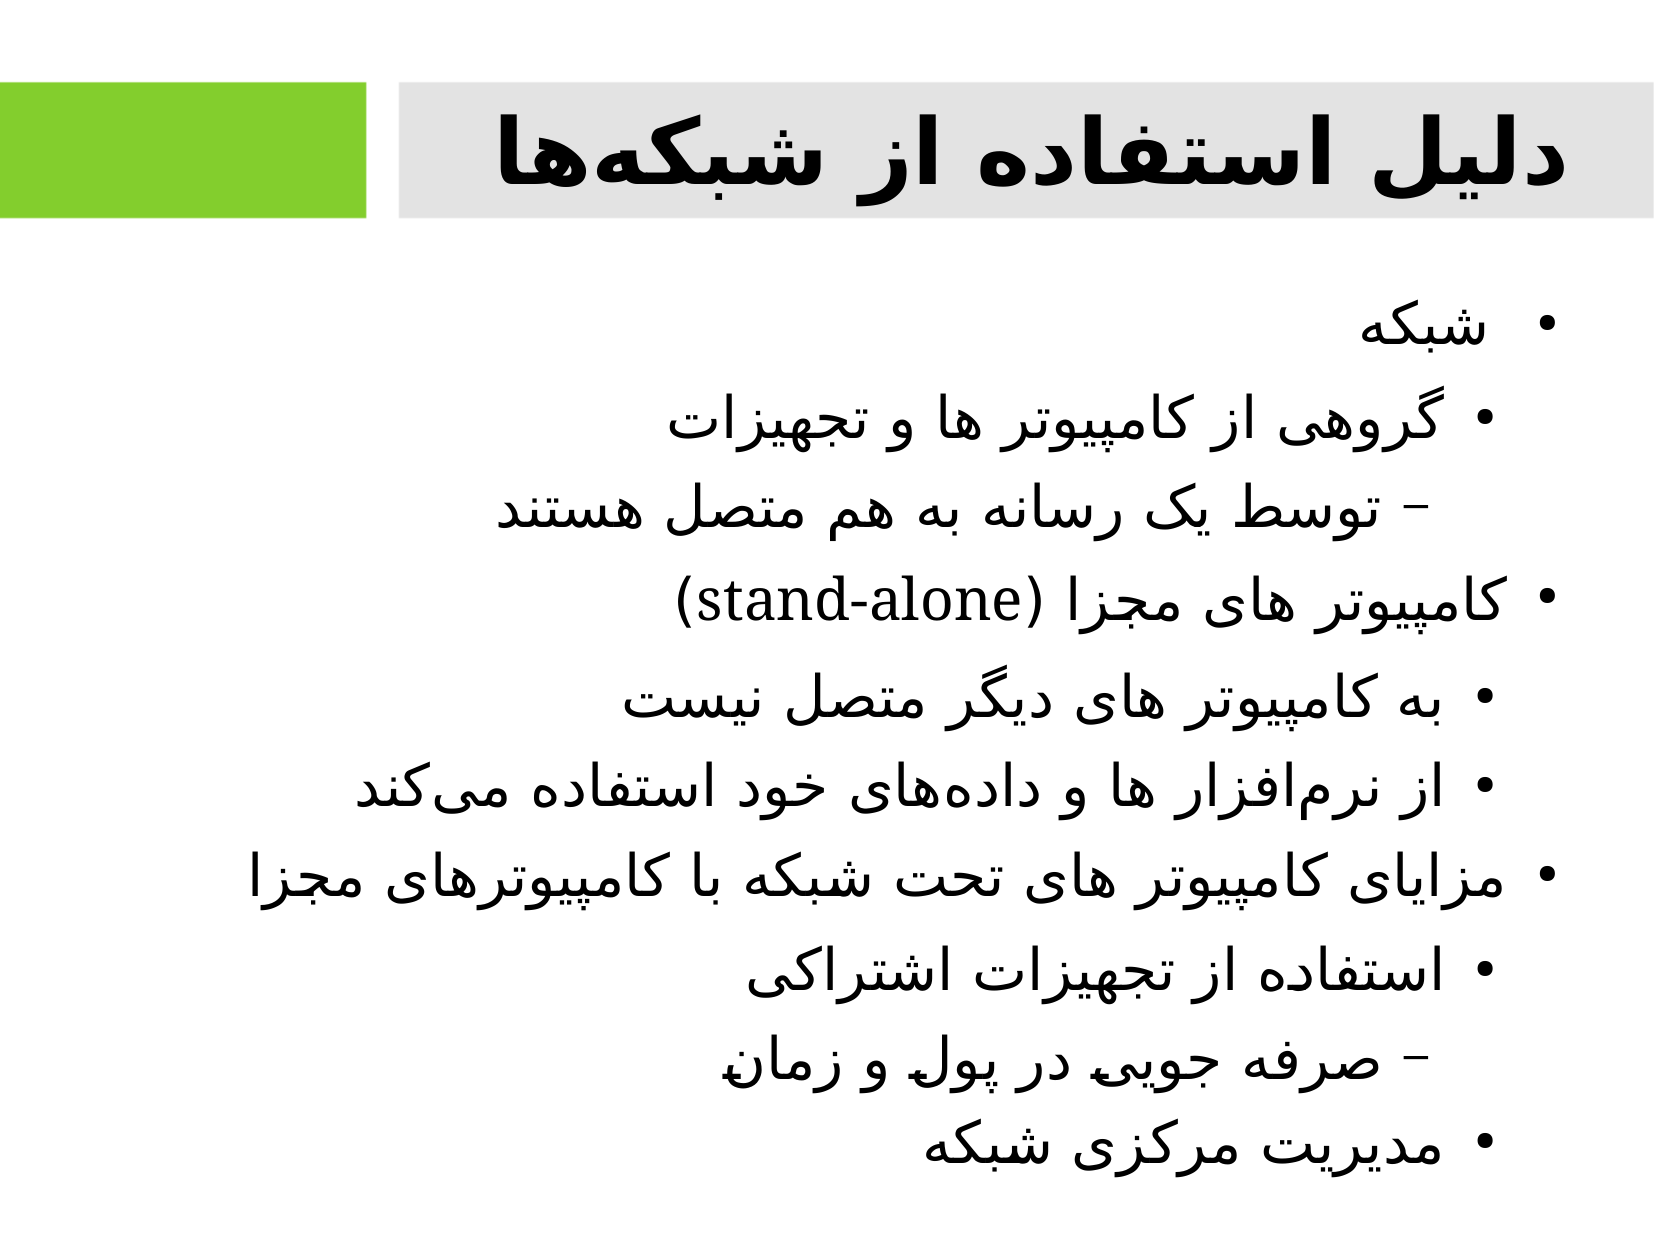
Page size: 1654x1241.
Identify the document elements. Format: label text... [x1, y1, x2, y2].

picture [0, 0, 1654, 1241]
title دلیل استفاده از شبکه‌ها [82, 49, 1571, 257]
list شبکه گروهی از کامپیوتر ها و تجهیزات توسط یک رسانه به هم متصل هستند کامپیوتر های مجزا (stand-alone) به کامپیوتر های دیگر متصل نیست از نرم‌افزار ها و داده‌های خود استفاده می‌کند مزایای کامپیوتر های تحت شبکه با کامپیوترهای مجزا استفاده از تجهیزات اشتراکی صرفه جویی در پول و زمان مدیریت مرکزی شبکه [82, 290, 1571, 1182]
